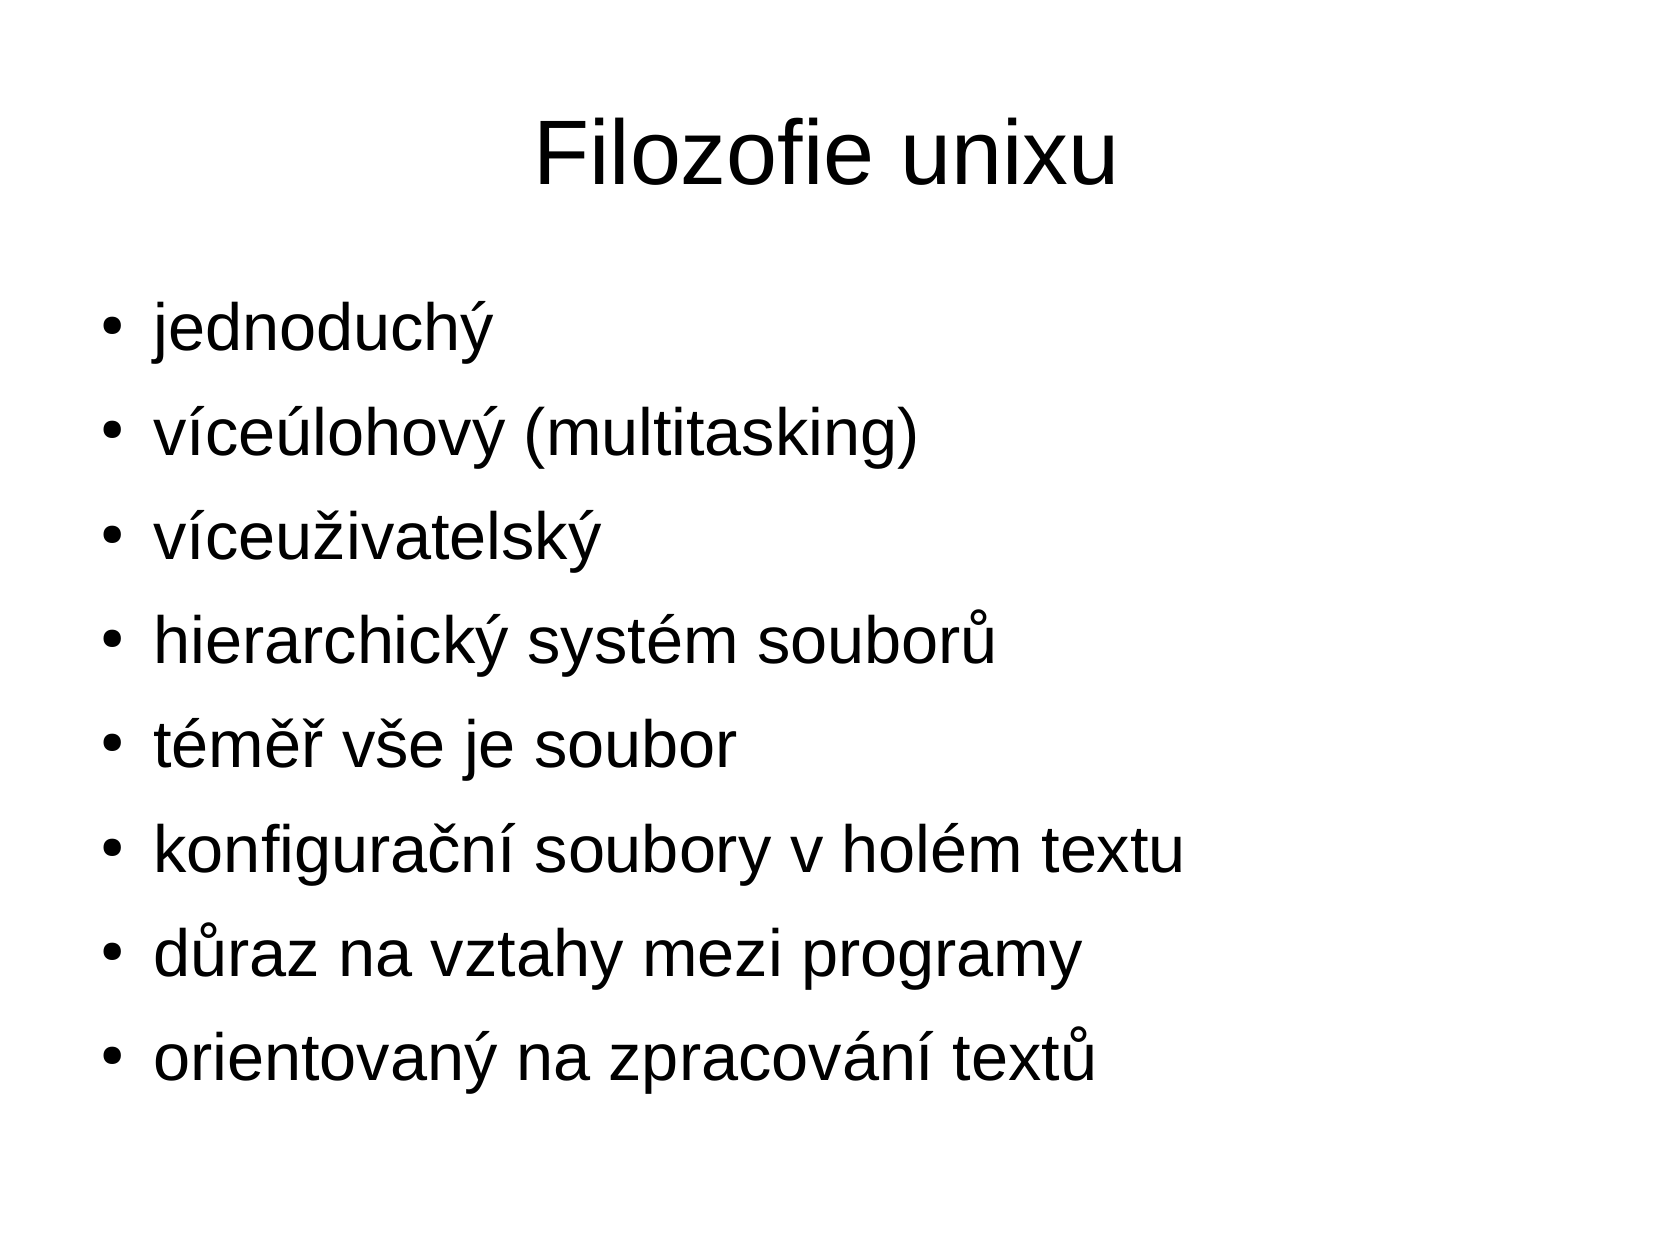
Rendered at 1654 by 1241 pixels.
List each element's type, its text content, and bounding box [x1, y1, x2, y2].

list jednoduchý víceúlohový (multitasking) víceuživatelský hierarchický systém souborů téměř vše je soubor konfigurační soubory v holém textu důraz na vztahy mezi programy orientovaný na zpracování textů [82, 290, 1571, 1096]
title Filozofie unixu [82, 56, 1571, 250]
